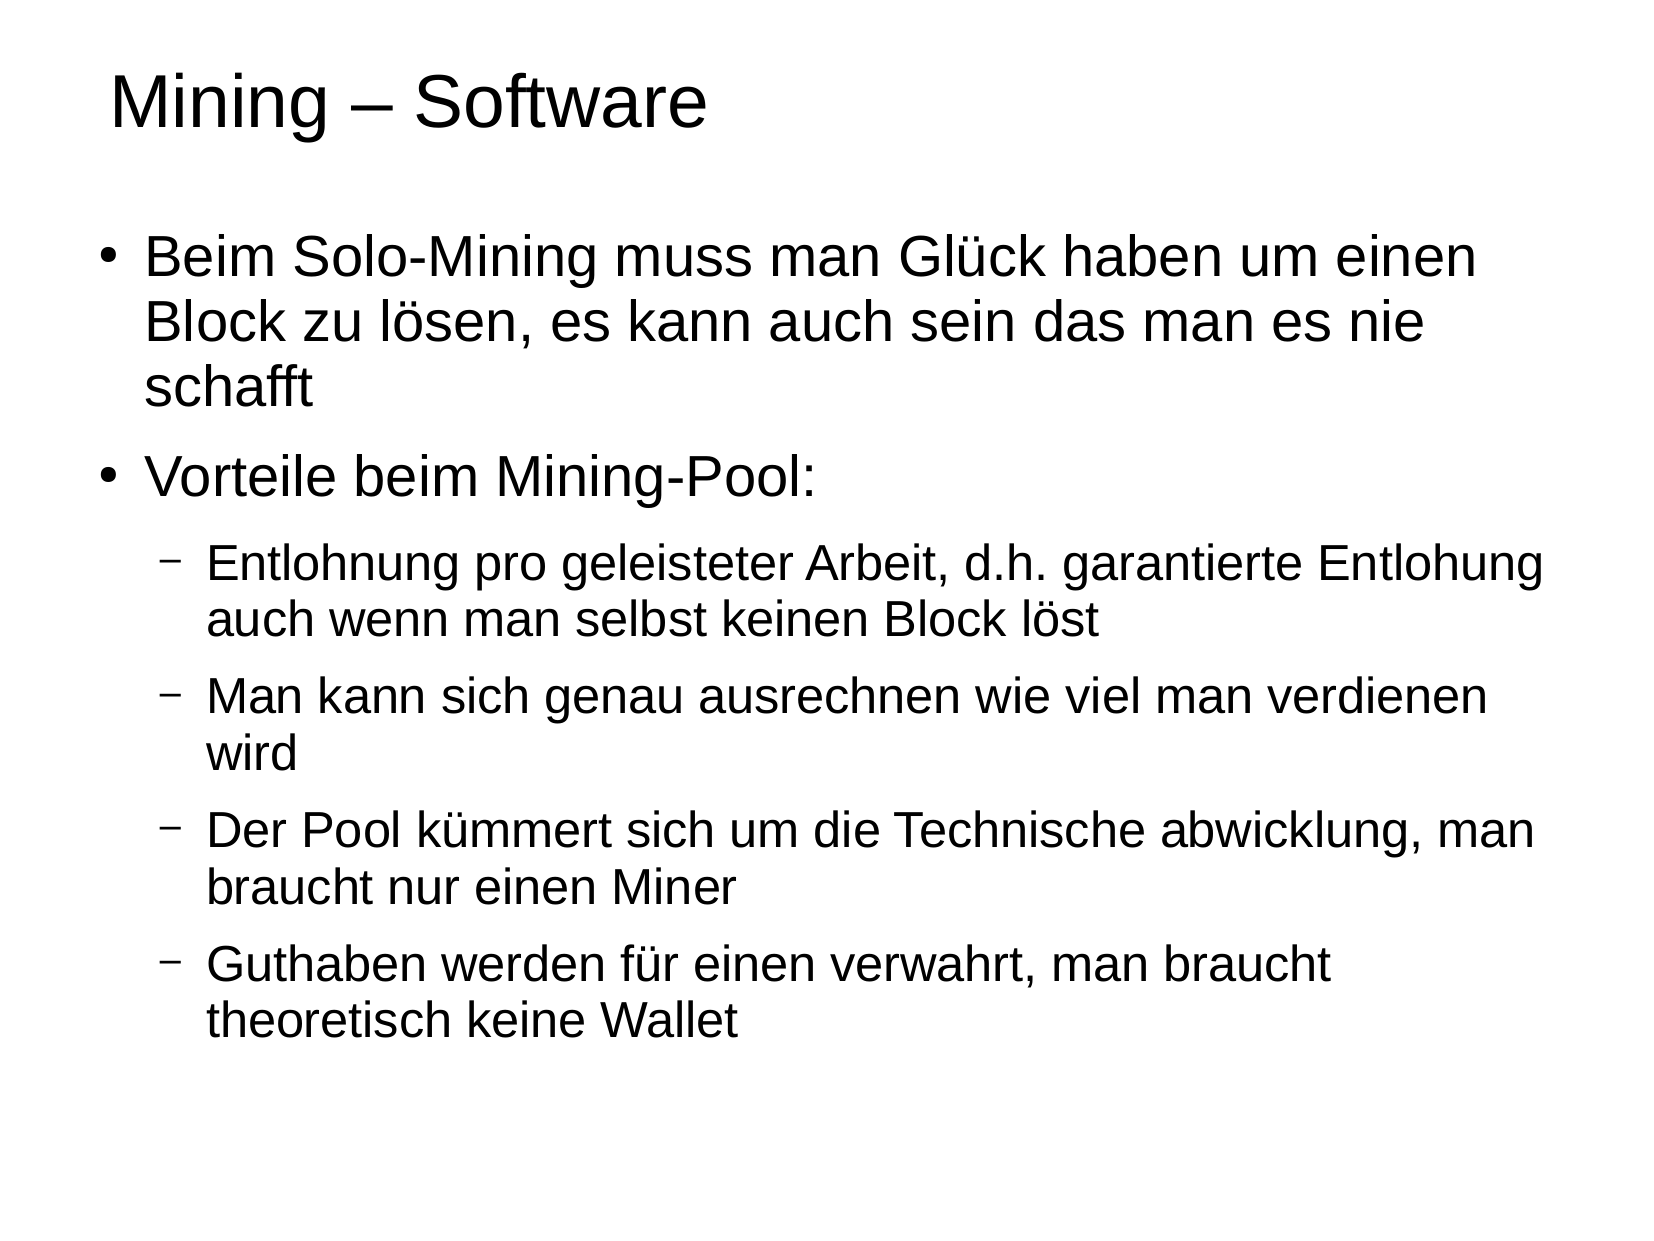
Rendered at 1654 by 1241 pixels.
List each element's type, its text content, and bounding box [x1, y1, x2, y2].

list Beim Solo-Mining muss man Glück haben um einen Block zu lösen, es kann auch sein das man es nie schafft Vorteile beim Mining-Pool: Entlohnung pro geleisteter Arbeit, d.h. garantierte Entlohung auch wenn man selbst keinen Block löst Man kann sich genau ausrechnen wie viel man verdienen wird Der Pool kümmert sich um die Technische abwicklung, man braucht nur einen Miner Guthaben werden für einen verwahrt, man braucht theoretisch keine Wallet [82, 224, 1571, 1052]
title Mining – Software [82, 49, 1571, 154]
